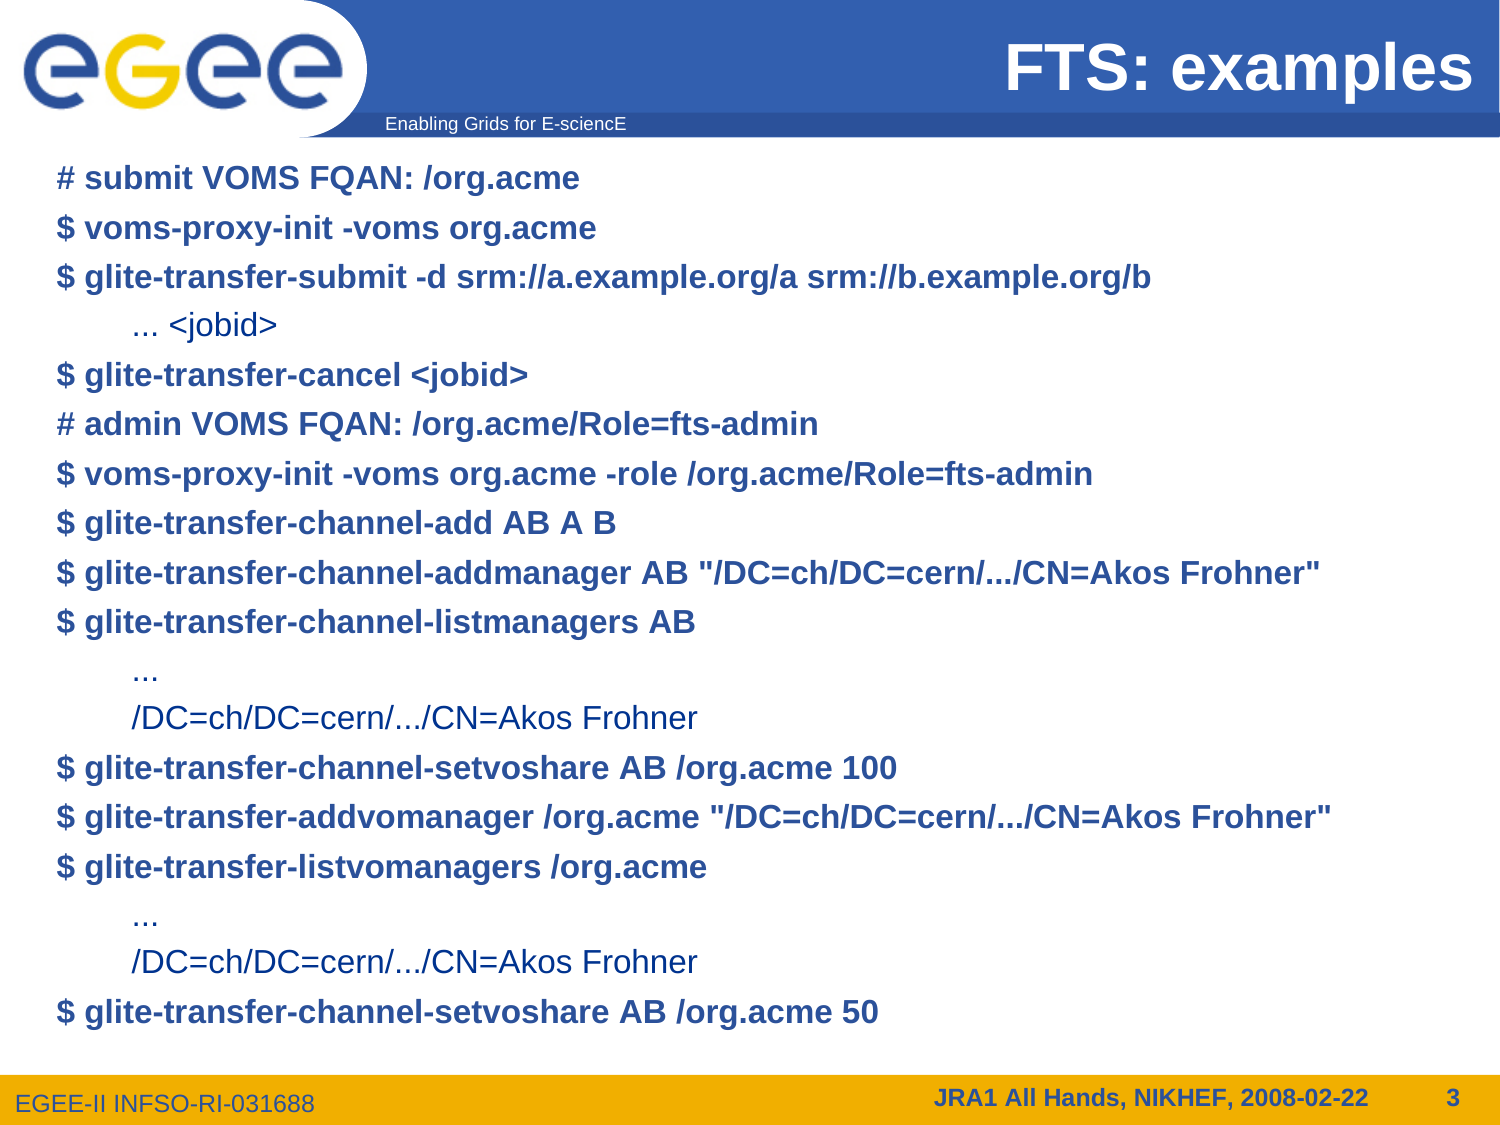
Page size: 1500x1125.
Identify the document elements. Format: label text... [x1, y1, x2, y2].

title FTS: examples [369, 18, 1475, 117]
picture [18, 30, 349, 112]
list # submit VOMS FQAN: /org.acme $ voms-proxy-init -voms org.acme $ glite-transfer-submit -d srm://a.example.org/a srm://b.example.org/b ... <jobid> $ glite-transfer-cancel <jobid> # admin VOMS FQAN: /org.acme/Role=fts-admin $ voms-proxy-init -voms org.acme -role /org.acme/Role=fts-admin $ glite-transfer-channel-add AB A B $ glite-transfer-channel-addmanager AB "/DC=ch/DC=cern/.../CN=Akos Frohner" $ glite-transfer-channel-listmanagers AB ... /DC=ch/DC=cern/.../CN=Akos Frohner $ glite-transfer-channel-setvoshare AB /org.acme 100 $ glite-transfer-addvomanager /org.acme "/DC=ch/DC=cern/.../CN=Akos Frohner" $ glite-transfer-listvomanagers /org.acme ... /DC=ch/DC=cern/.../CN=Akos Frohner $ glite-transfer-channel-setvoshare AB /org.acme 50 [56, 159, 1466, 1036]
